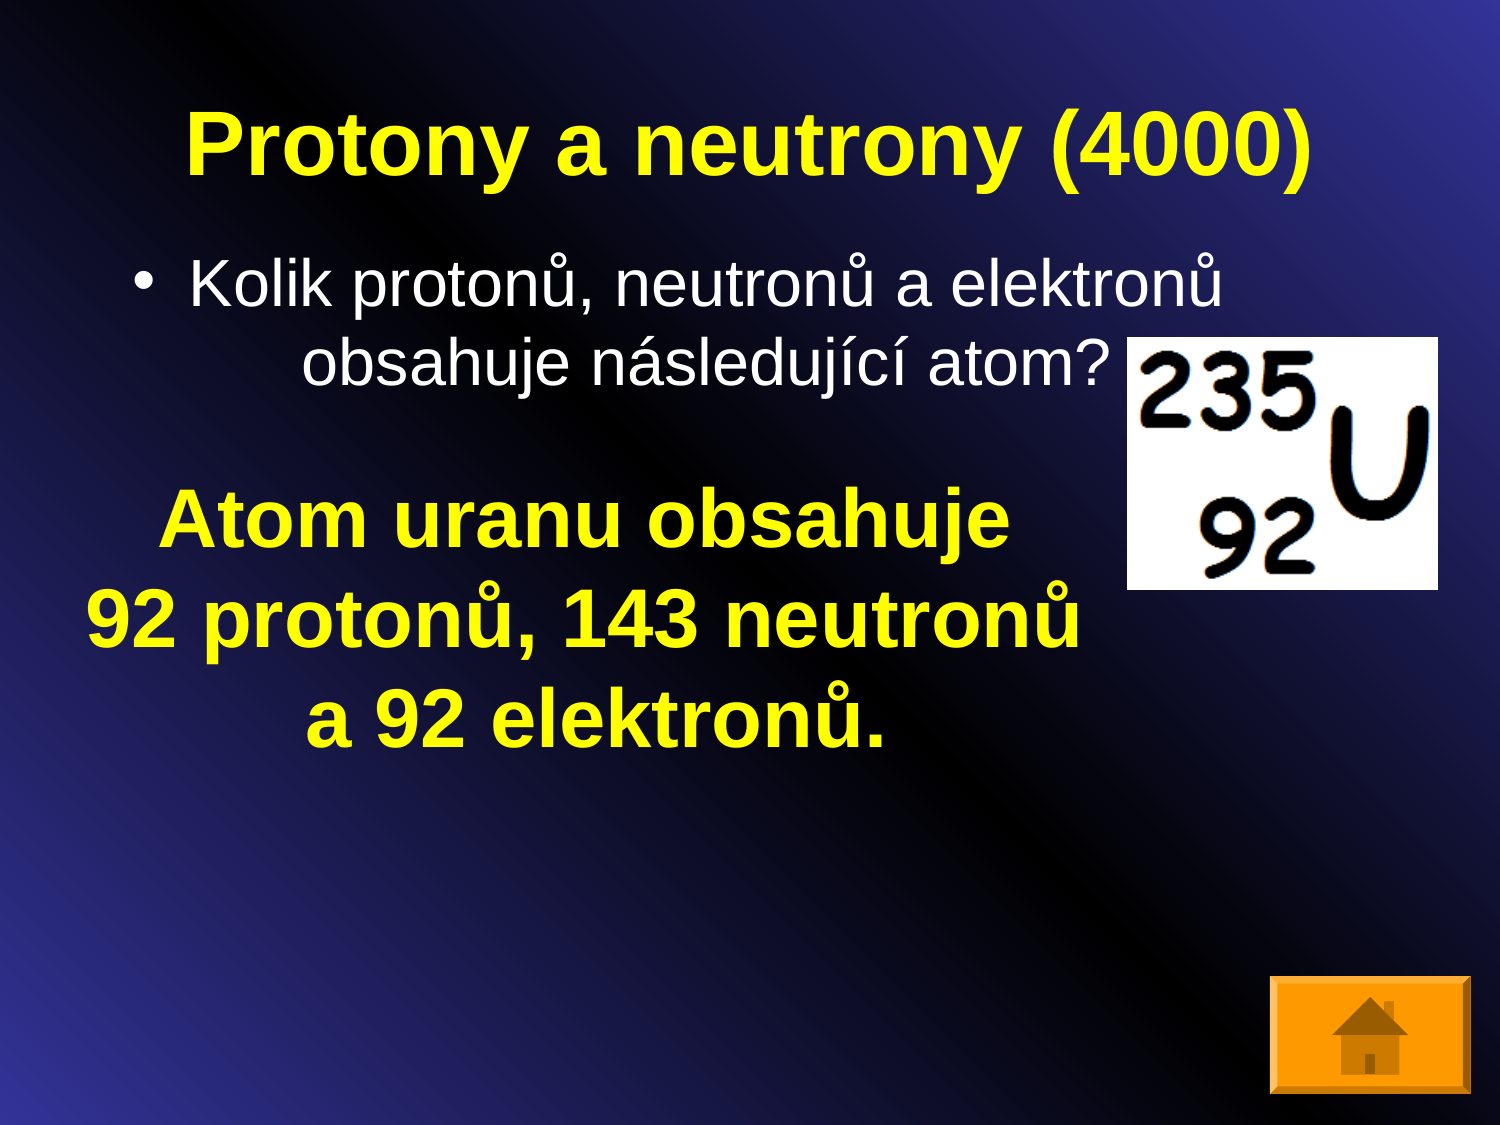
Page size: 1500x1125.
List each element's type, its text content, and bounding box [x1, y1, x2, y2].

list Kolik protonů, neutronů a elektronů obsahuje následující atom? [76, 231, 1282, 433]
picture [1127, 337, 1438, 590]
text_box [1271, 976, 1471, 1094]
title Protony a neutrony (4000) [75, 45, 1426, 233]
text_box Atom uranu obsahuje 92 protonů, 143 neutronů a 92 elektronů. [53, 456, 1140, 772]
